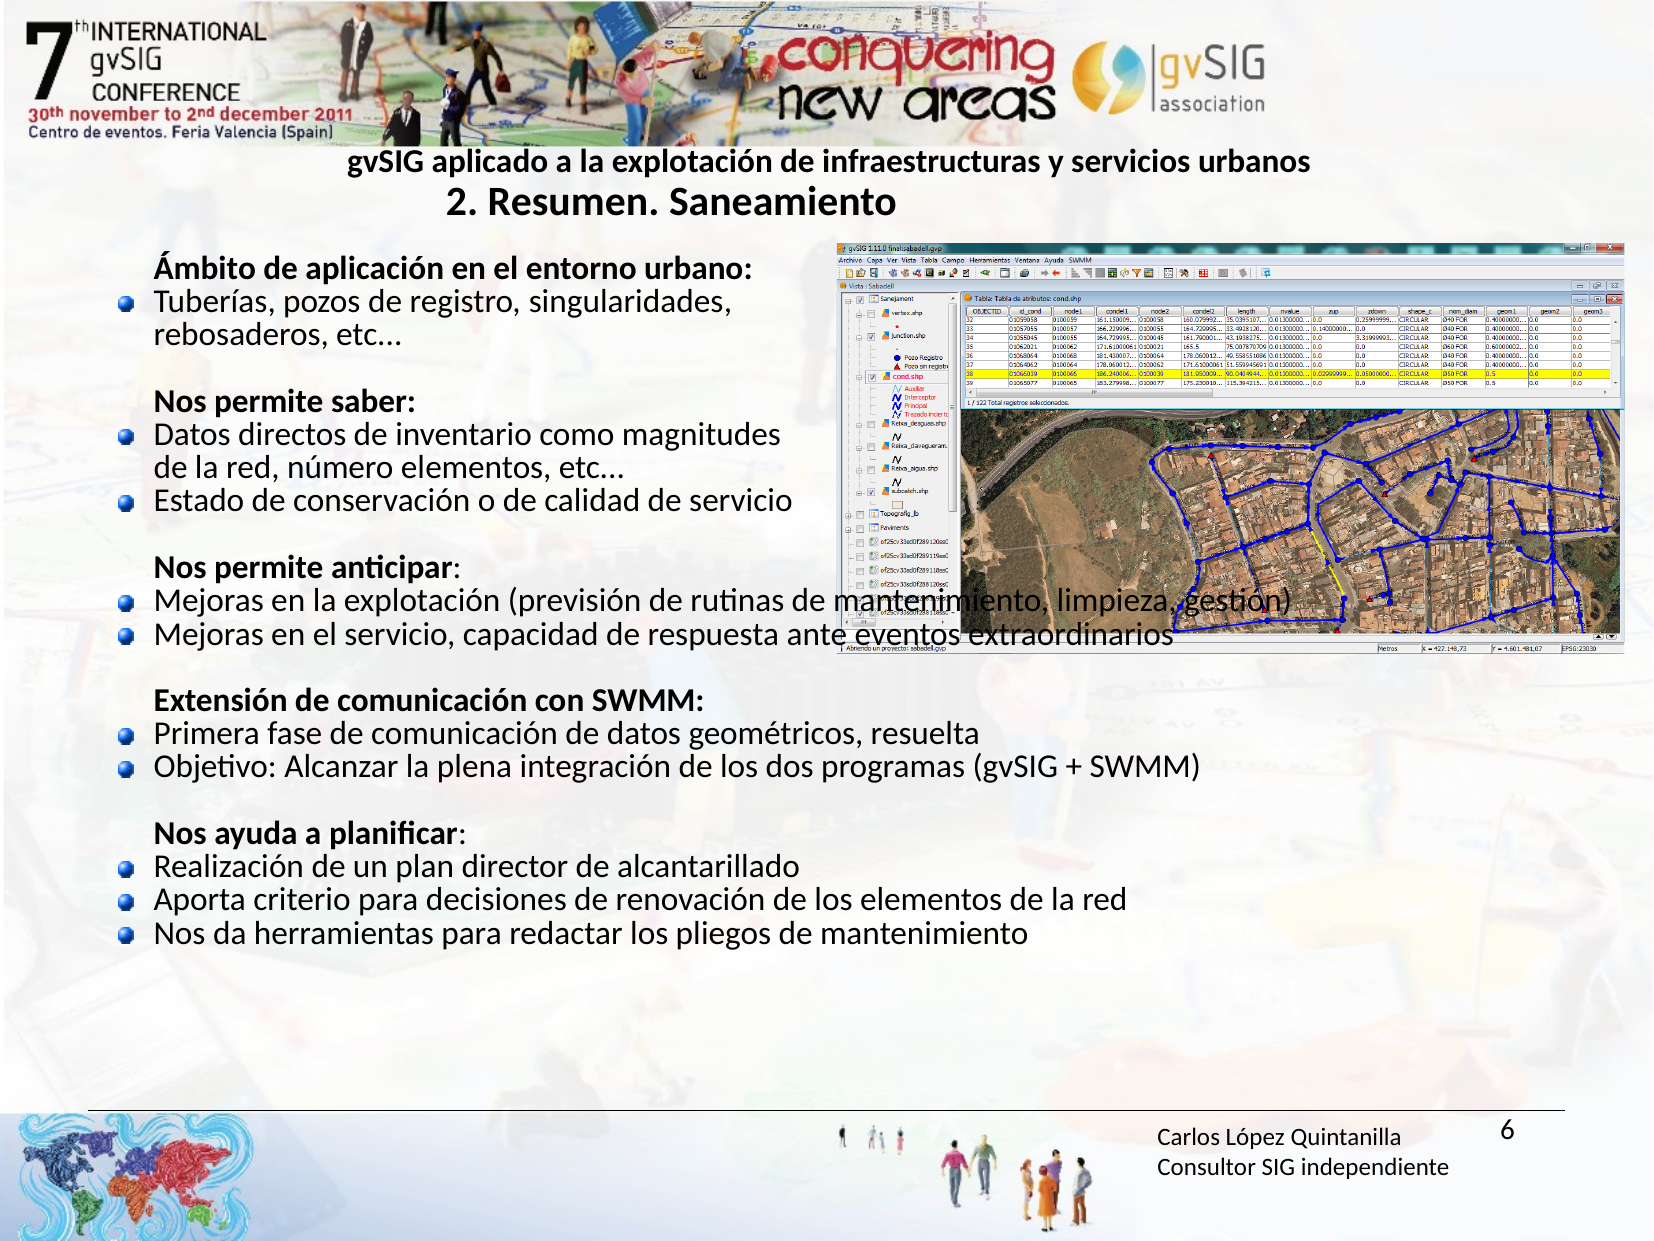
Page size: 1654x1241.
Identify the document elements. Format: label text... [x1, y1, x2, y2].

text_box 2. Resumen. Saneamiento [431, 177, 1111, 244]
picture [0, 0, 1654, 1241]
title gvSIG aplicado a la explotación de infraestructuras y servicios urbanos [76, 131, 1583, 187]
text_box Ámbito de aplicación en el entorno urbano: Tuberías, pozos de registro, singularidades, rebosaderos, etc... Nos permite saber: Datos directos de inventario como magnitudes de la red, número elementos, etc... Estado de conservación o de calidad de servicio Nos permite anticipar: Mejoras en la explotación (previsión de rutinas de mantenimiento, limpieza, gestión) Mejoras en el servicio, capacidad de respuesta ante eventos extraordinarios Extensión de comunicación con SWMM: Primera fase de comunicación de datos geométricos, resuelta Objetivo: Alcanzar la plena integración de los dos programas (gvSIG + SWMM) Nos ayuda a planificar: Realización de un plan director de alcantarillado Aporta criterio para decisiones de renovación de los elementos de la red Nos da herramientas para redactar los pliegos de mantenimiento [103, 246, 1310, 1110]
text_box <number> [1485, 1110, 1638, 1161]
title Carlos López Quintanilla Consultor SIG independiente [1142, 1112, 1527, 1203]
